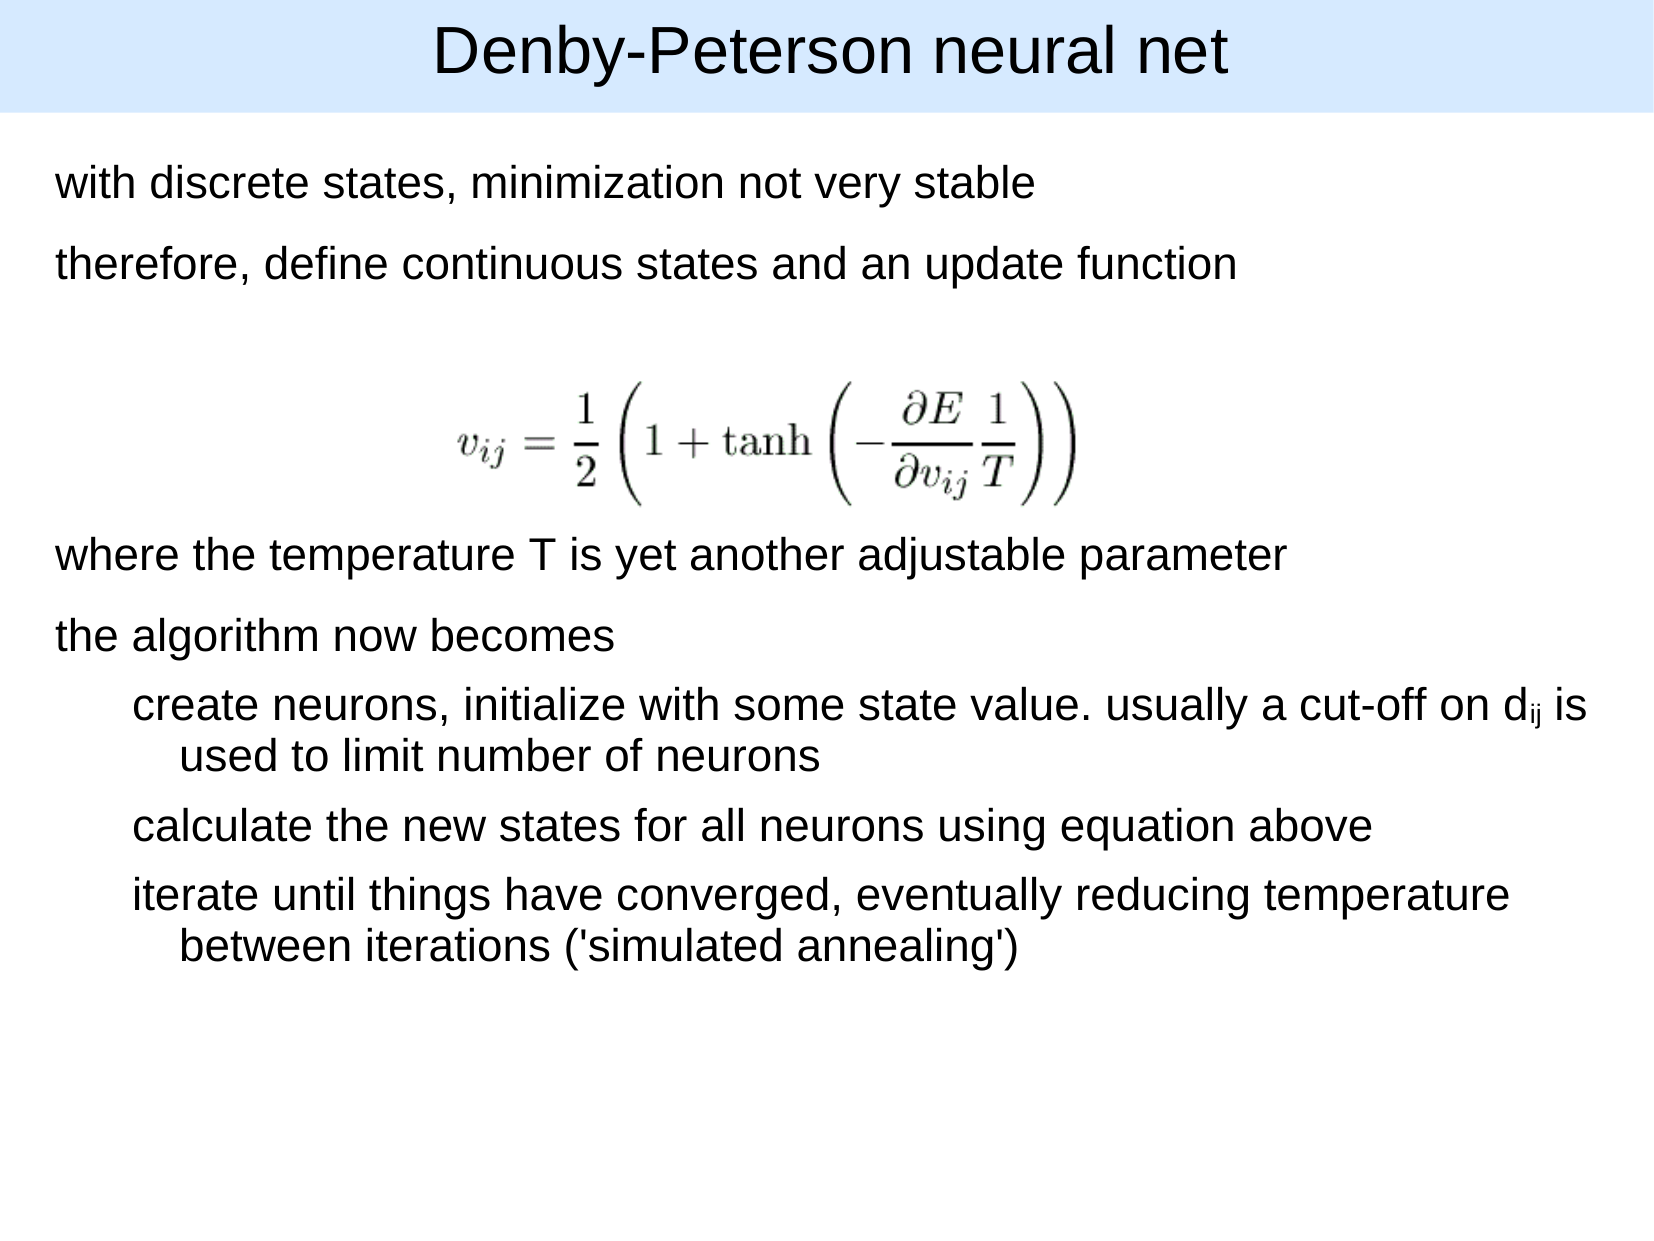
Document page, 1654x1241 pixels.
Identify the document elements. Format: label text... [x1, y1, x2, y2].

list with discrete states, minimization not very stable therefore, define continuous states and an update function [37, 156, 1613, 323]
list where the temperature T is yet another adjustable parameter the algorithm now becomes create neurons, initialize with some state value. usually a cut-off on dij is used to limit number of neurons calculate the new states for all neurons using equation above iterate until things have converged, eventually reducing temperature between iterations ('simulated annealing') [37, 528, 1613, 1103]
picture [442, 373, 1088, 526]
title Denby-Peterson neural net [86, 0, 1576, 100]
